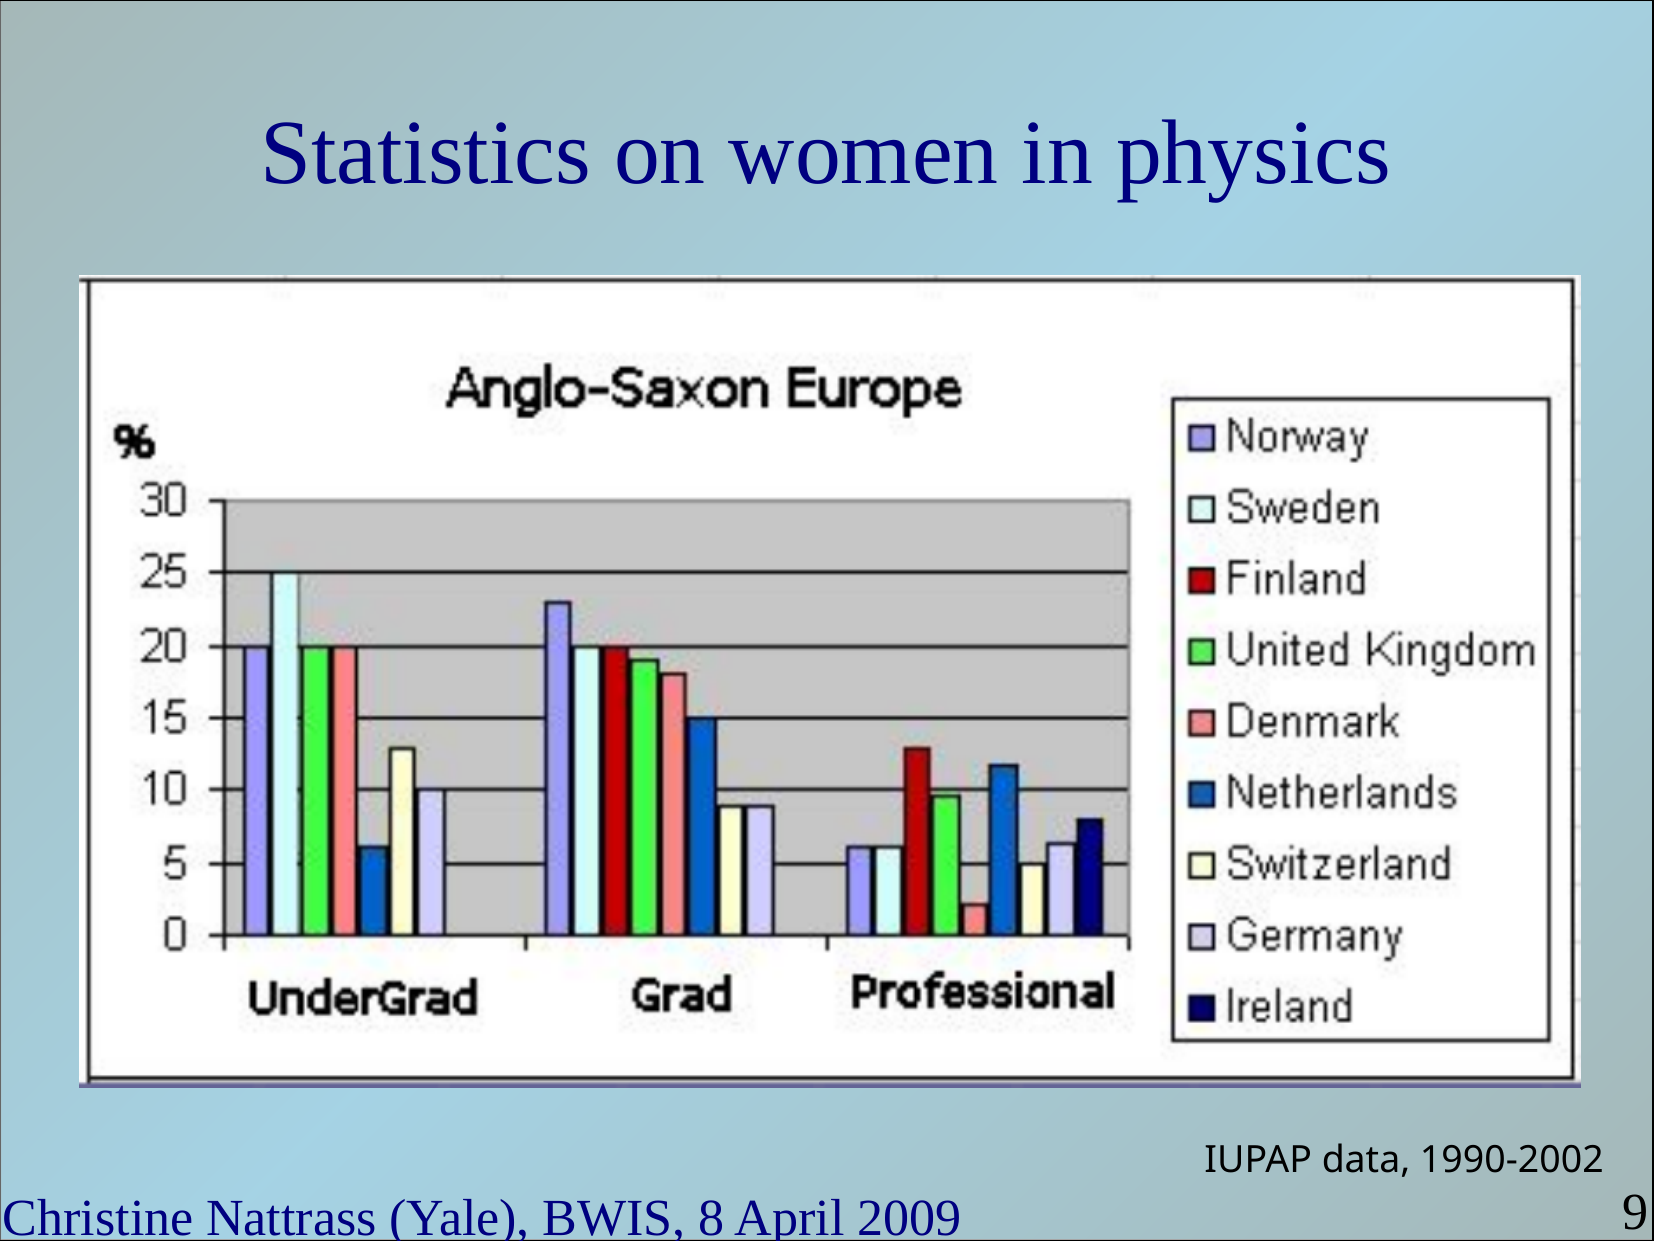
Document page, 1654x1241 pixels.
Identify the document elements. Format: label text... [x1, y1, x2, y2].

title Statistics on women in physics [82, 49, 1571, 257]
picture [79, 275, 1581, 1088]
text_box IUPAP data, 1990-2002 [1189, 1125, 1651, 1184]
